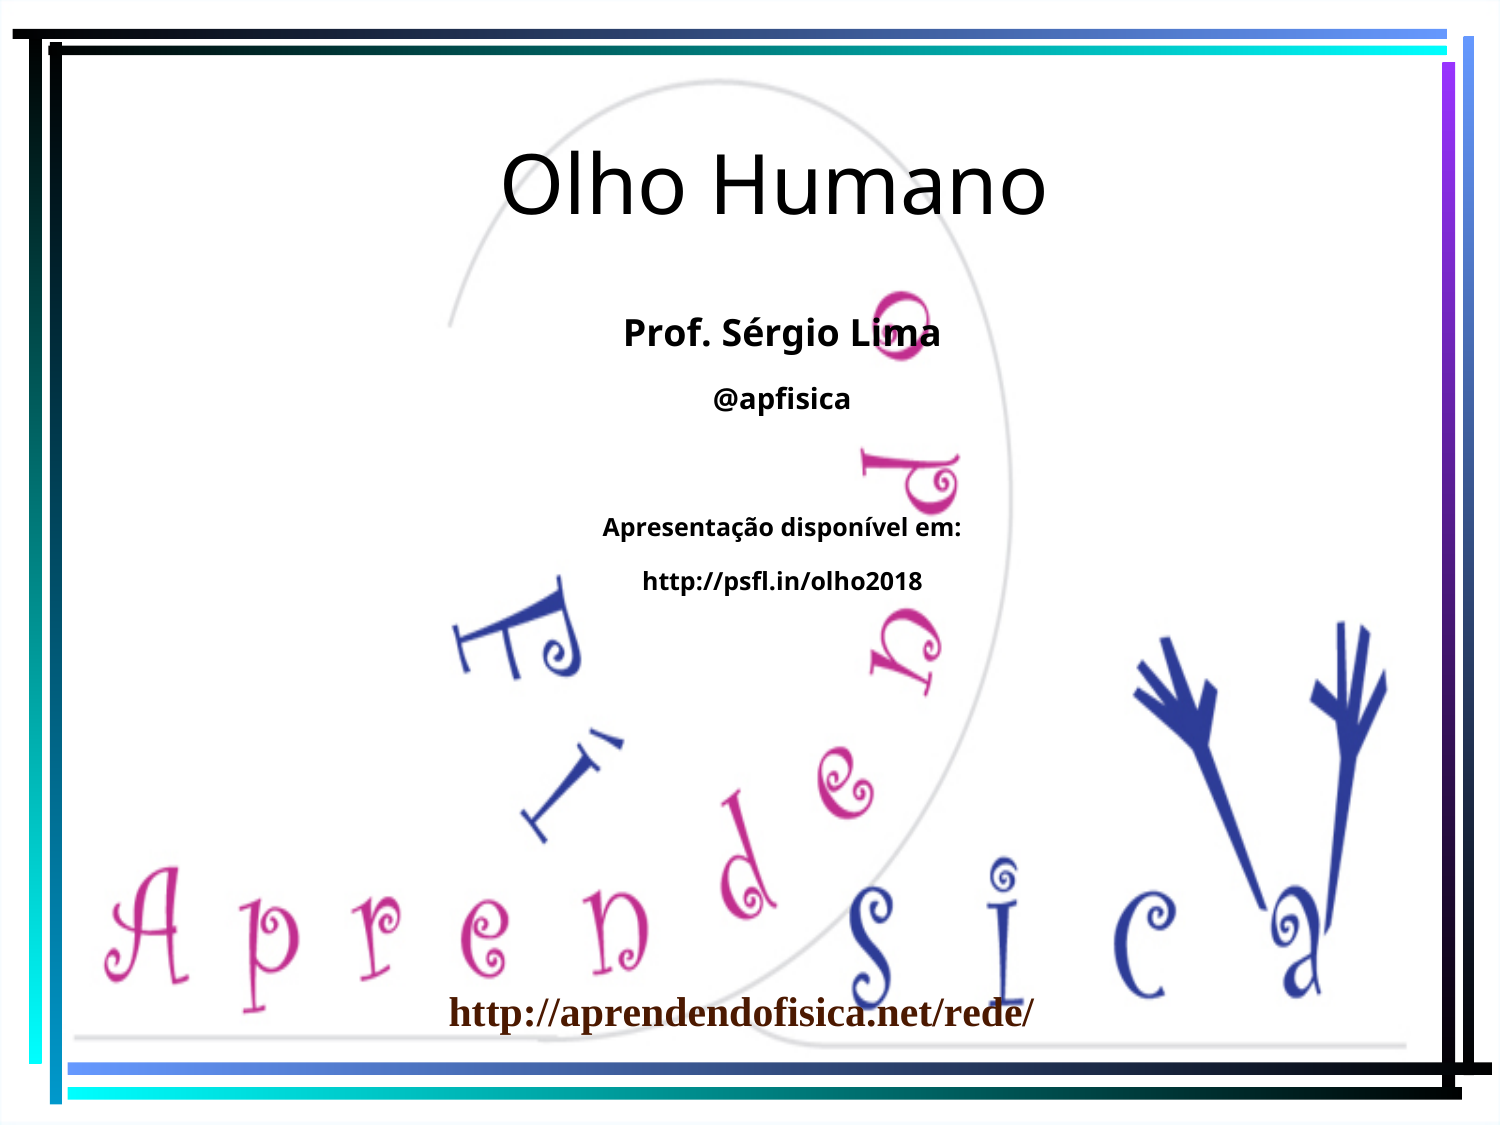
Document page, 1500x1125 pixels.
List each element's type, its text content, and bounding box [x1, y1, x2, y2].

text_box Prof. Sérgio Lima @apfisica [561, 299, 1004, 414]
subtitle Olho Humano [190, 118, 1241, 237]
text_box Apresentação disponível em: http://psfl.in/olho2018 [561, 501, 1004, 617]
picture [0, 0, 1500, 1125]
text_box http://aprendendofisica.net/rede/ [383, 974, 1050, 1046]
